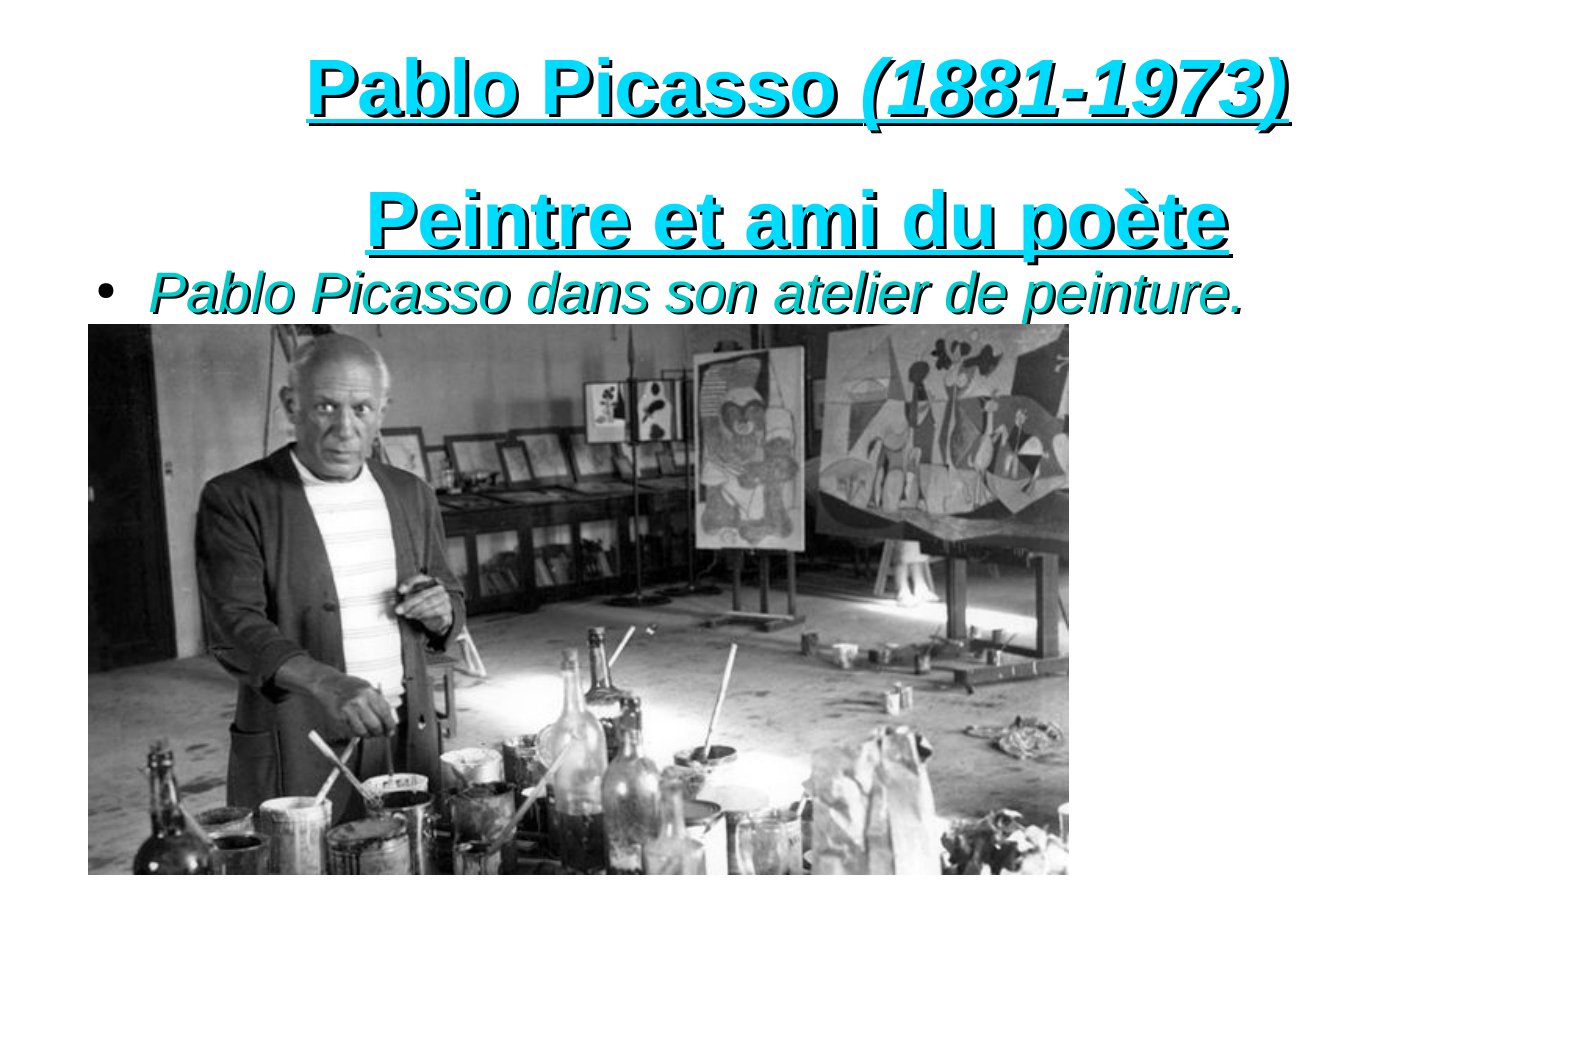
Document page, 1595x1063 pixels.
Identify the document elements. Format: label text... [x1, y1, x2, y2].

title Pablo Picasso (1881-1973) Peintre et ami du poète [79, 21, 1515, 241]
picture [88, 324, 1069, 875]
list Pablo Picasso dans son atelier de peinture. [78, 260, 1514, 963]
